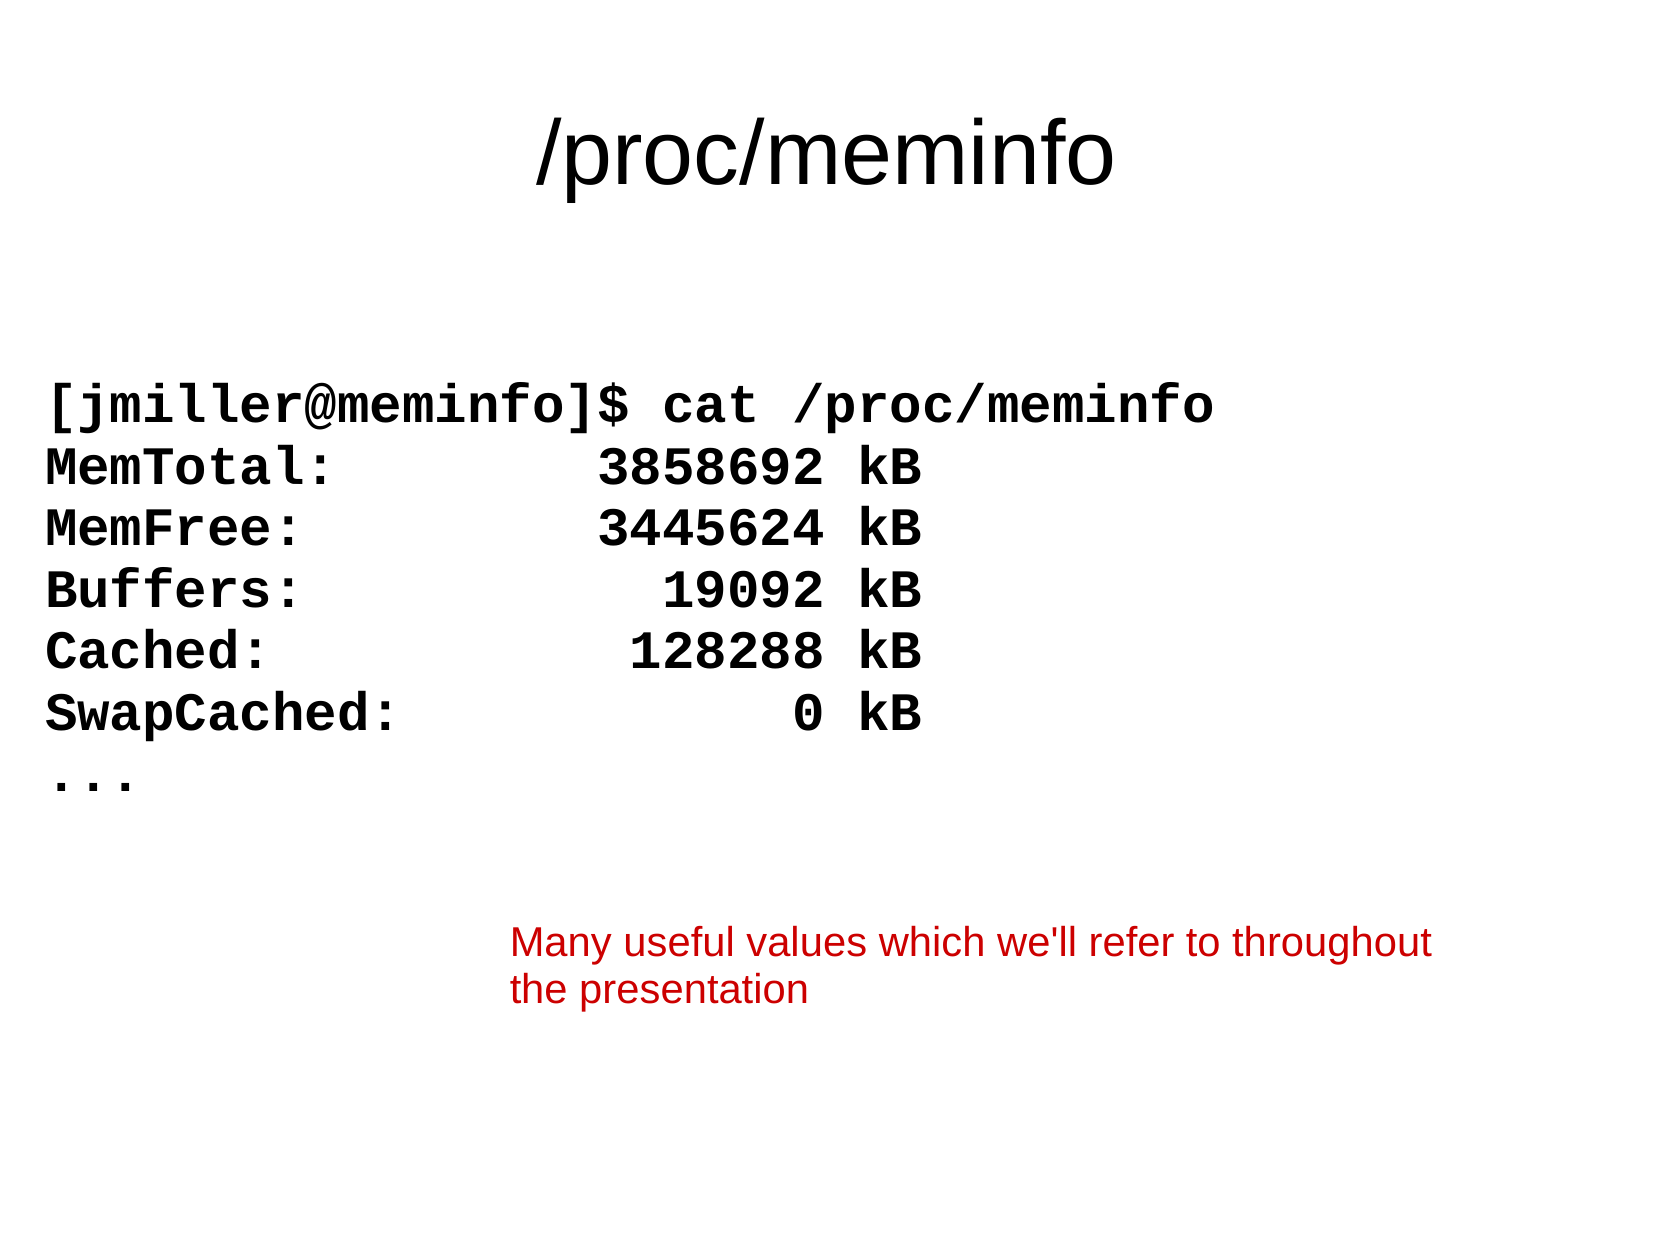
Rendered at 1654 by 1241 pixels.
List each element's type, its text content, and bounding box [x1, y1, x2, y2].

title /proc/meminfo [82, 49, 1571, 257]
list [jmiller@meminfo]$ cat /proc/meminfo MemTotal: 3858692 kB MemFree: 3445624 kB Buffers: 19092 kB Cached: 128288 kB SwapCached: 0 kB ... [45, 377, 1606, 811]
text_box Many useful values which we'll refer to throughout the presentation [495, 911, 1459, 1021]
